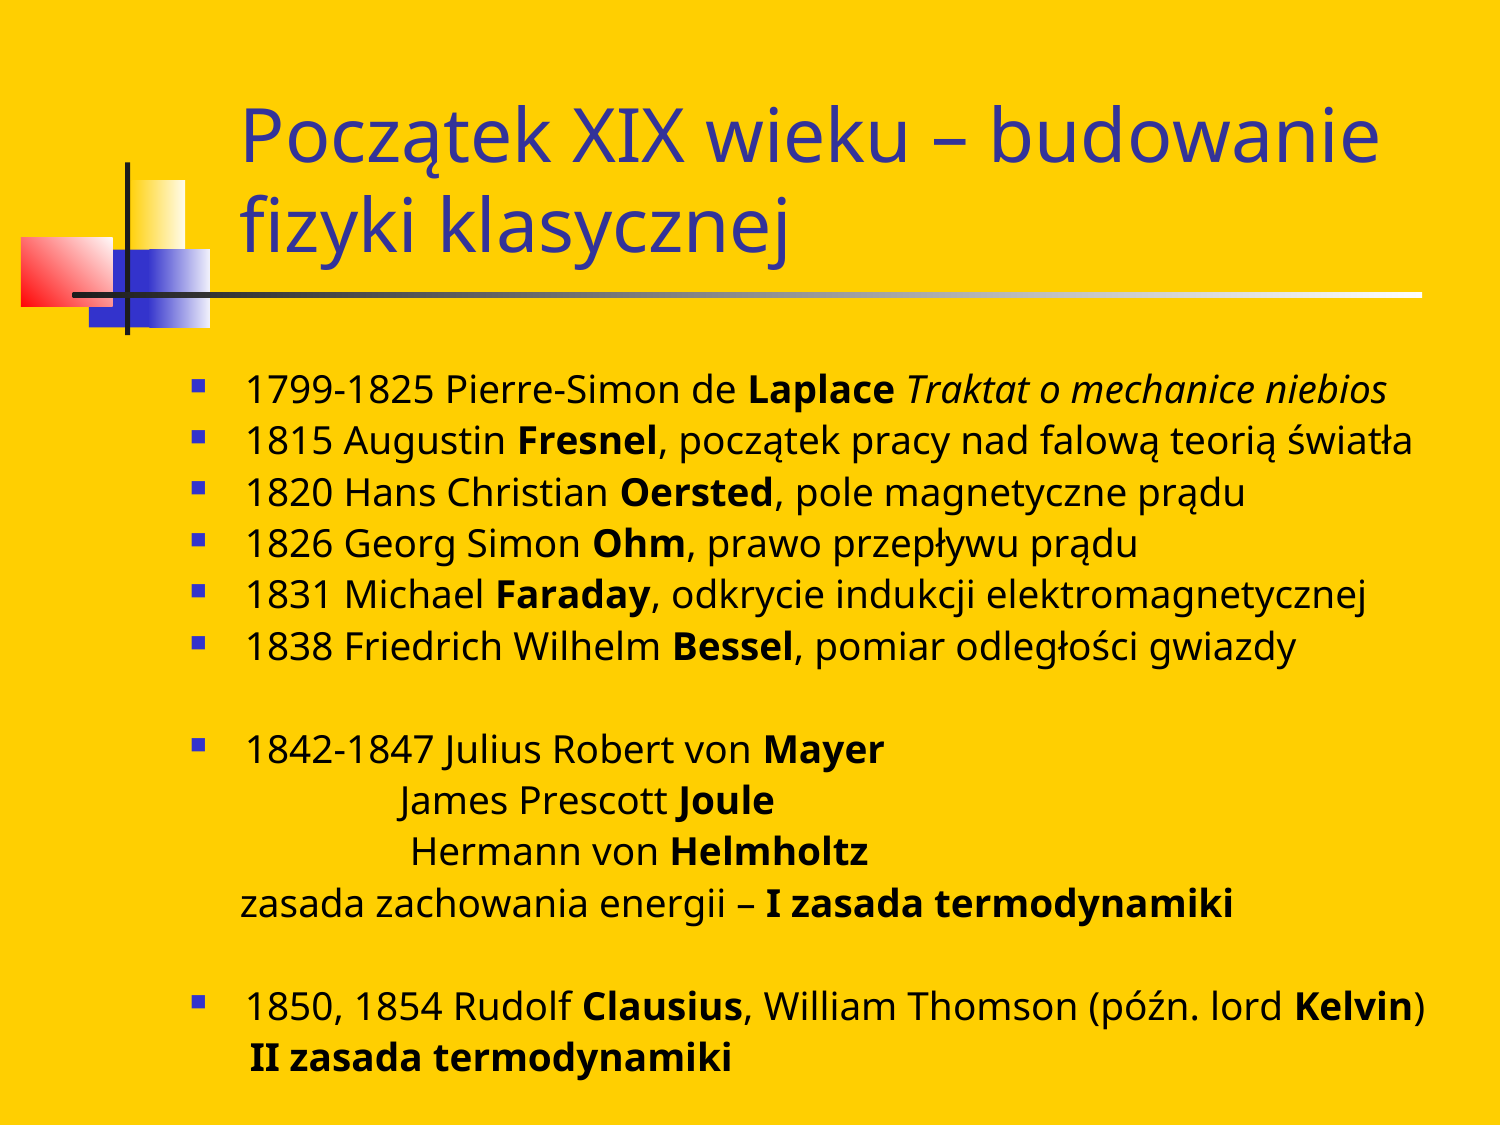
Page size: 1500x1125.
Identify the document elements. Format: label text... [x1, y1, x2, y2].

list 1799-1825 Pierre-Simon de Laplace Traktat o mechanice niebios 1815 Augustin Fresnel, początek pracy nad falową teorią światła 1820 Hans Christian Oersted, pole magnetyczne prądu 1826 Georg Simon Ohm, prawo przepływu prądu 1831 Michael Faraday, odkrycie indukcji elektromagnetycznej 1838 Friedrich Wilhelm Bessel, pomiar odległości gwiazdy 1842-1847 Julius Robert von Mayer James Prescott Joule Hermann von Helmholtz zasada zachowania energii – I zasada termodynamiki 1850, 1854 Rudolf Clausius, William Thomson (późn. lord Kelvin) II zasada termodynamiki [174, 362, 1450, 1094]
title Początek XIX wieku – budowanie fizyki klasycznej [225, 79, 1500, 275]
